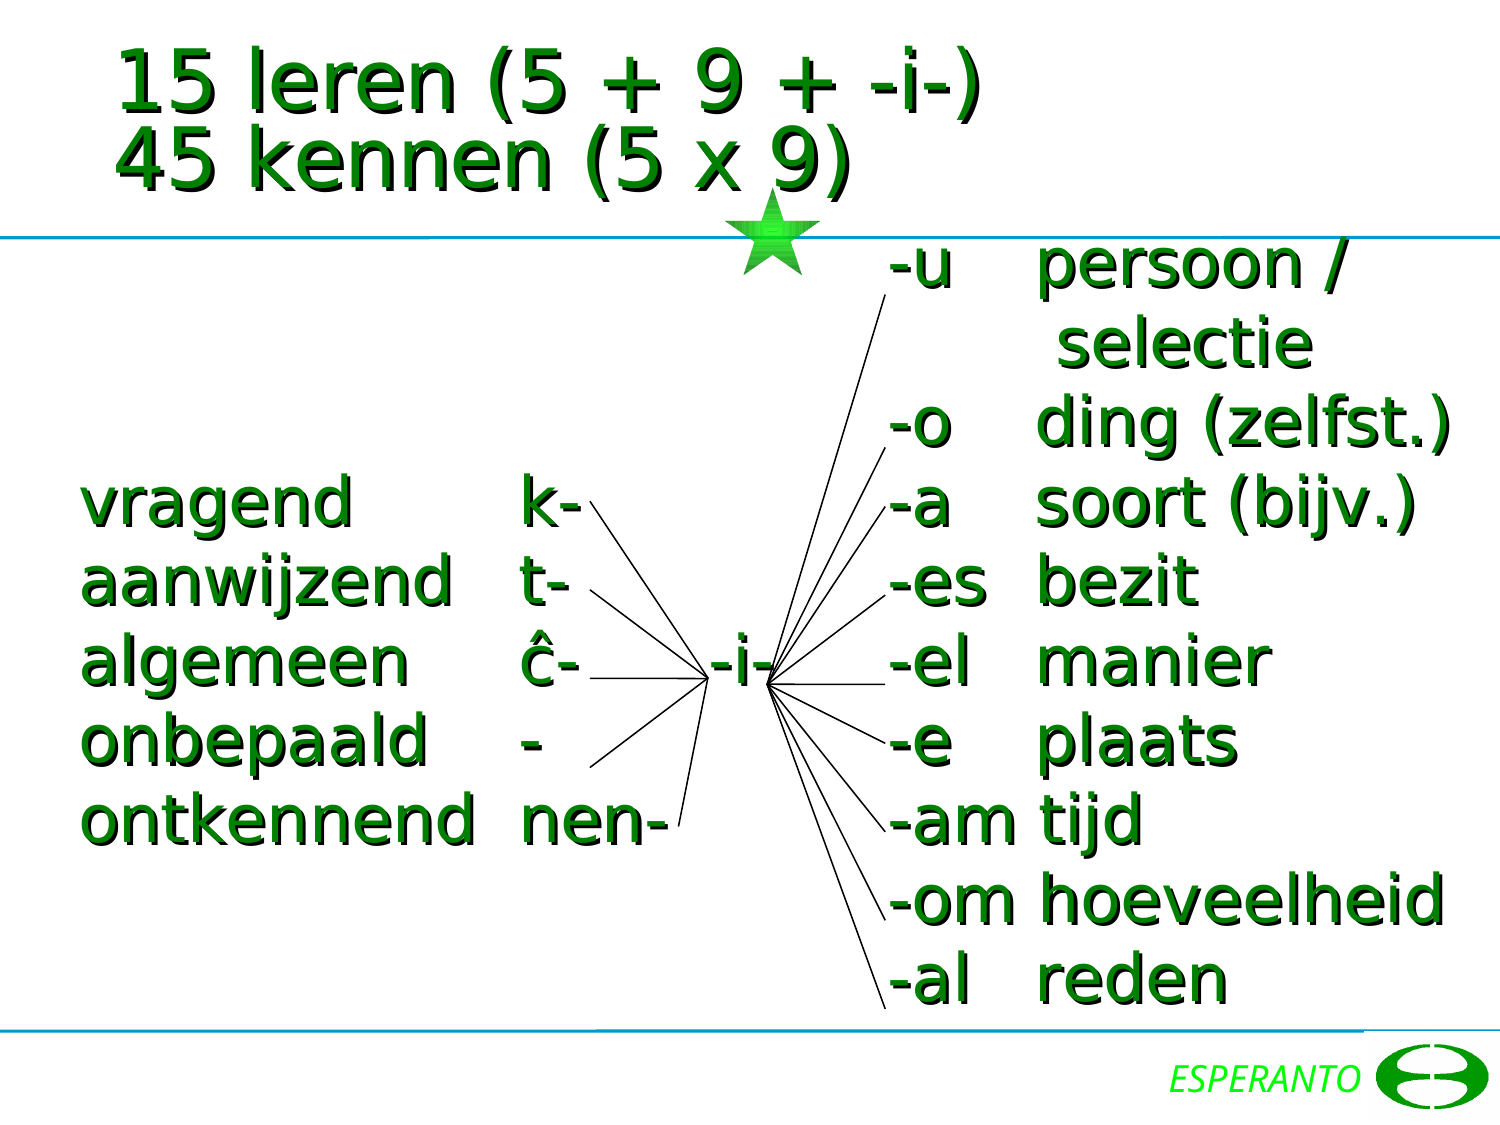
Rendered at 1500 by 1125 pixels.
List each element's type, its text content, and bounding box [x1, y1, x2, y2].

title 15 leren (5 + 9 + -i-) 45 kennen (5 x 9) [112, 5, 1448, 234]
list -u persoon / selectie -o ding (zelfst.) vragend k- -a soort (bijv.) aanwijzend t- -es bezit algemeen ĉ- -i- -el manier onbepaald - -e plaats ontkennend nen- -am tijd -om hoeveelheid -al reden [78, 234, 1500, 1030]
picture [1364, 1032, 1500, 1122]
